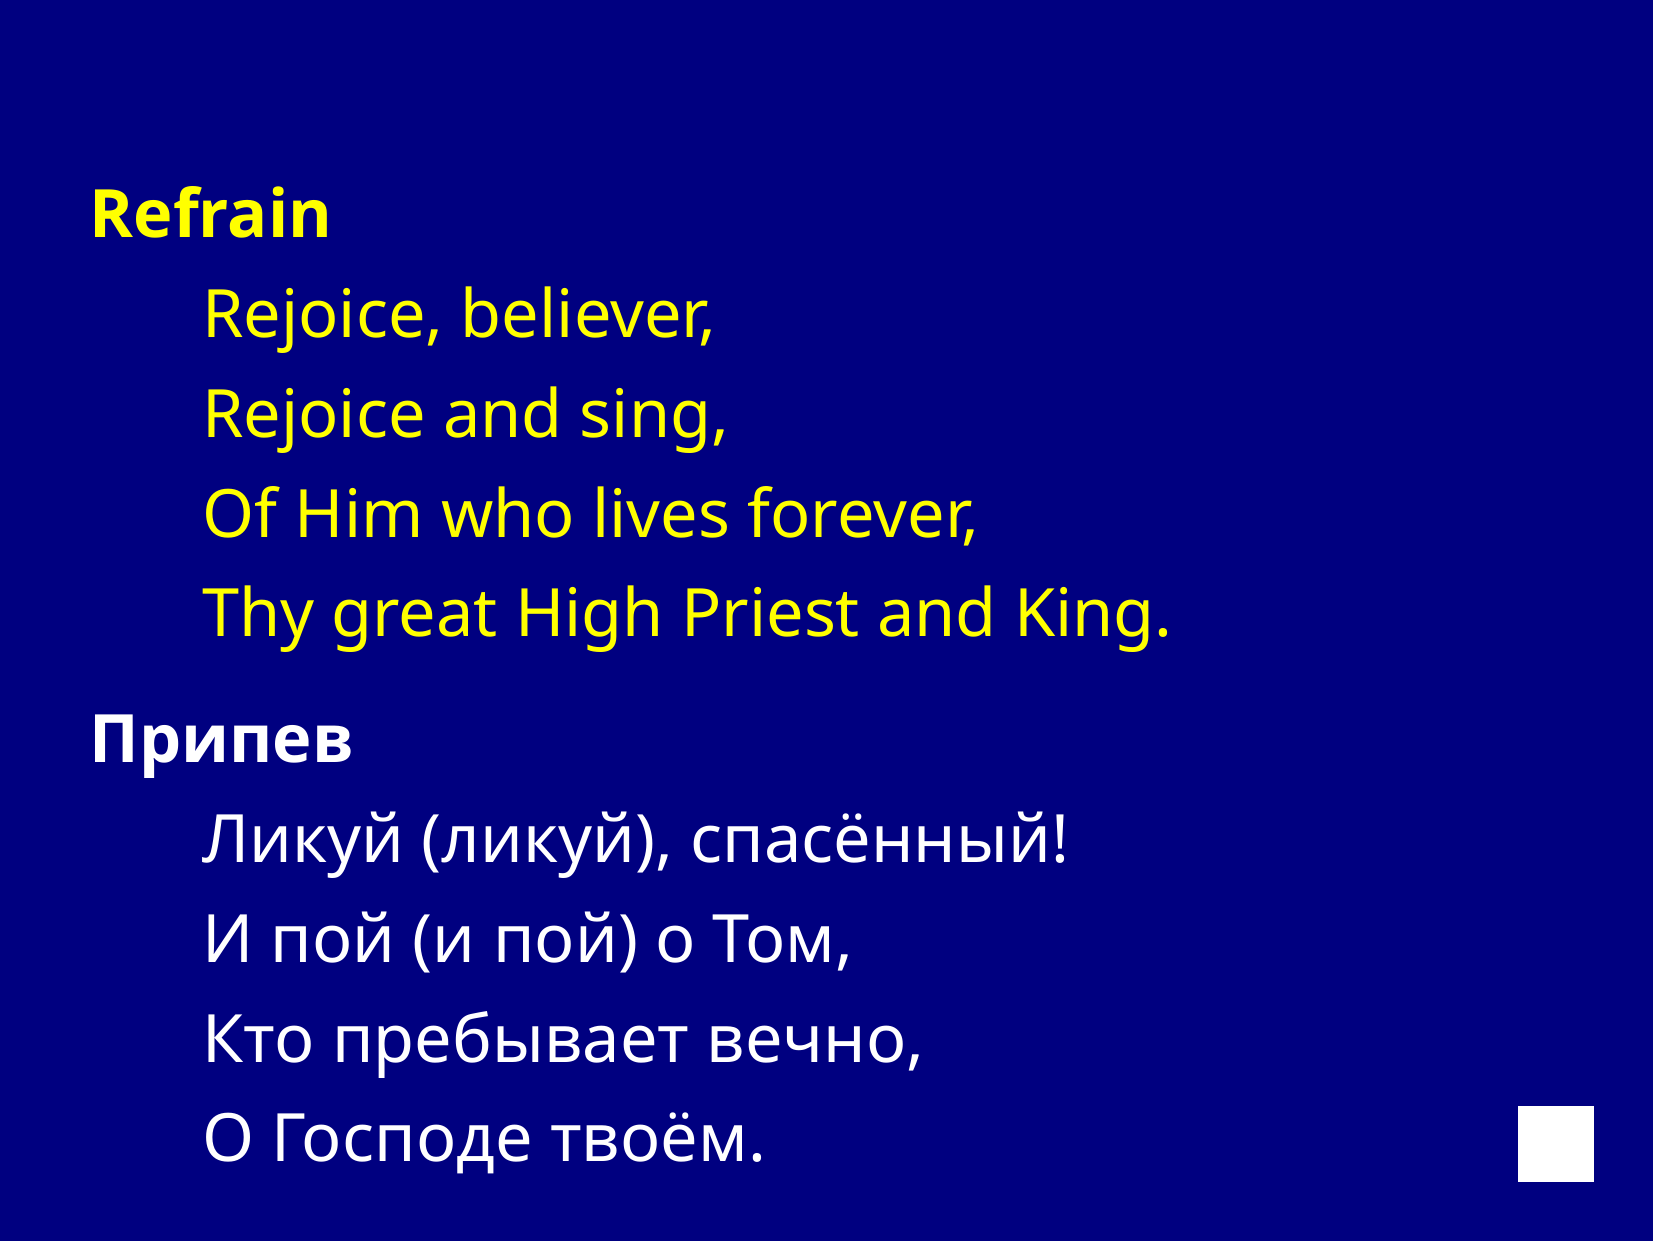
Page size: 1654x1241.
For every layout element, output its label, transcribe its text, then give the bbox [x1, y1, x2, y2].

text_box Refrain Rejoice, believer, Rejoice and sing, Of Him who lives forever, Thy great High Priest and King. [75, 150, 1576, 638]
text_box Припев Ликуй (ликуй), спасённый! И пой (и пой) о Том, Кто пребывает вечно, О Господе твоём. [75, 675, 1576, 1163]
text_box [1518, 1106, 1594, 1182]
